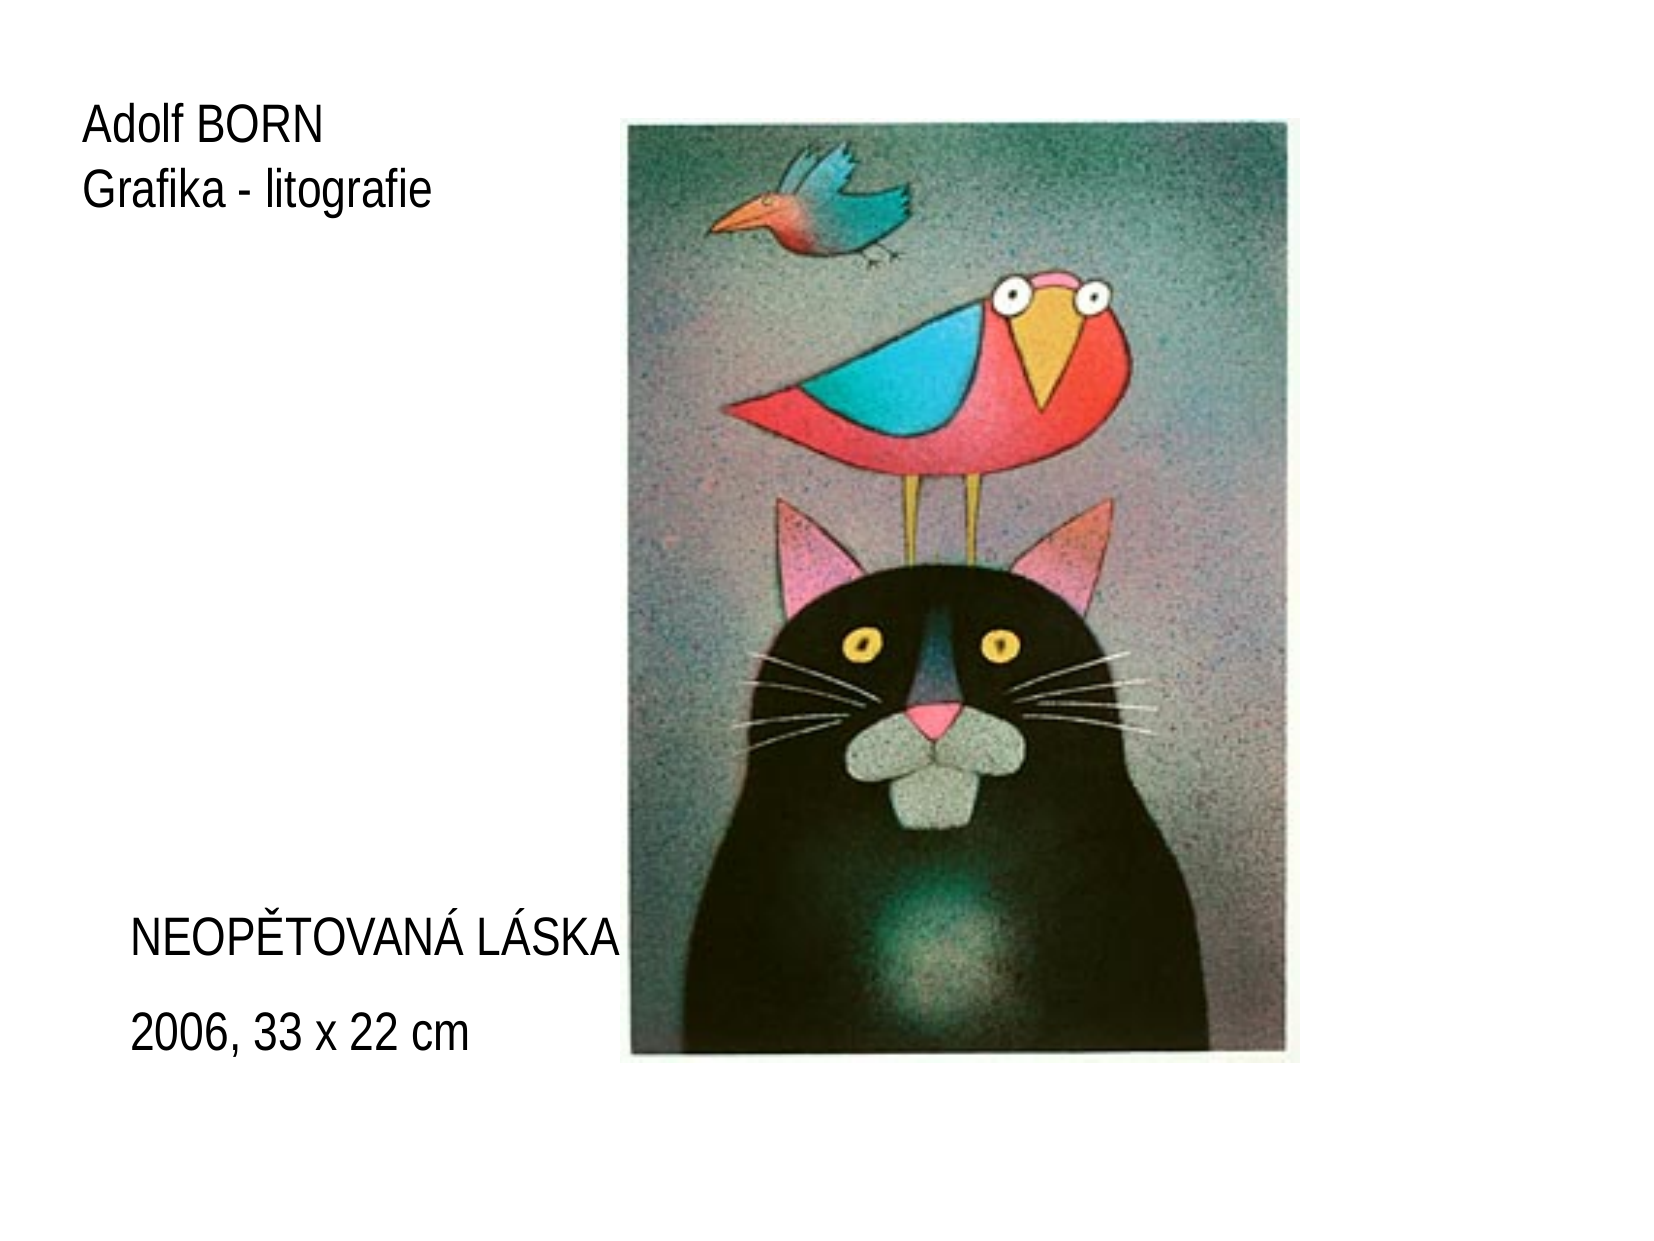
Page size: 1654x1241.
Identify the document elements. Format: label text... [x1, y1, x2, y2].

list NEOPĚTOVANÁ LÁSKA 2006, 33 x 22 cm [41, 259, 768, 1063]
title Adolf BORN Grafika - litografie [82, 56, 1571, 250]
picture [620, 250, 1300, 1063]
